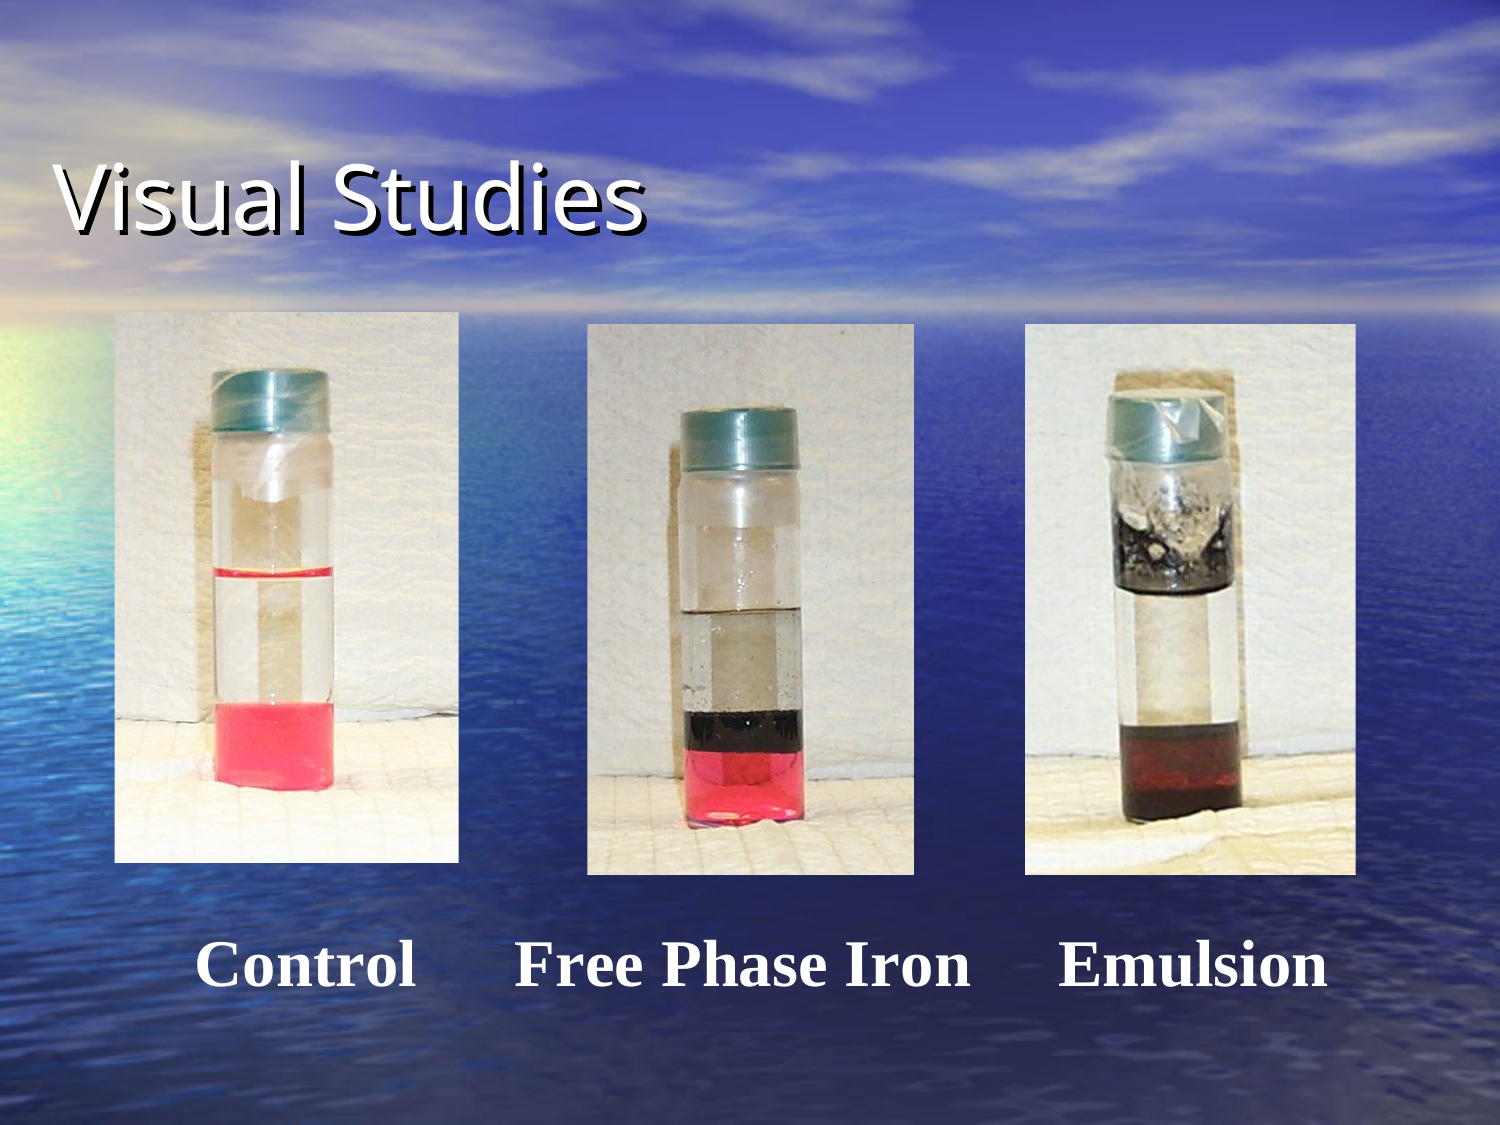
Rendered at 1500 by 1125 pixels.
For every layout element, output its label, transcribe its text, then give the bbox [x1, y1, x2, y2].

chart [1025, 324, 1356, 876]
text_box Free Phase Iron [500, 912, 1012, 1008]
text_box Emulsion [1012, 912, 1376, 1008]
text_box Control [150, 912, 463, 1008]
title Visual Studies [37, 99, 1500, 288]
picture [0, 0, 1500, 1125]
text_box [114, 312, 459, 863]
chart [587, 324, 915, 876]
